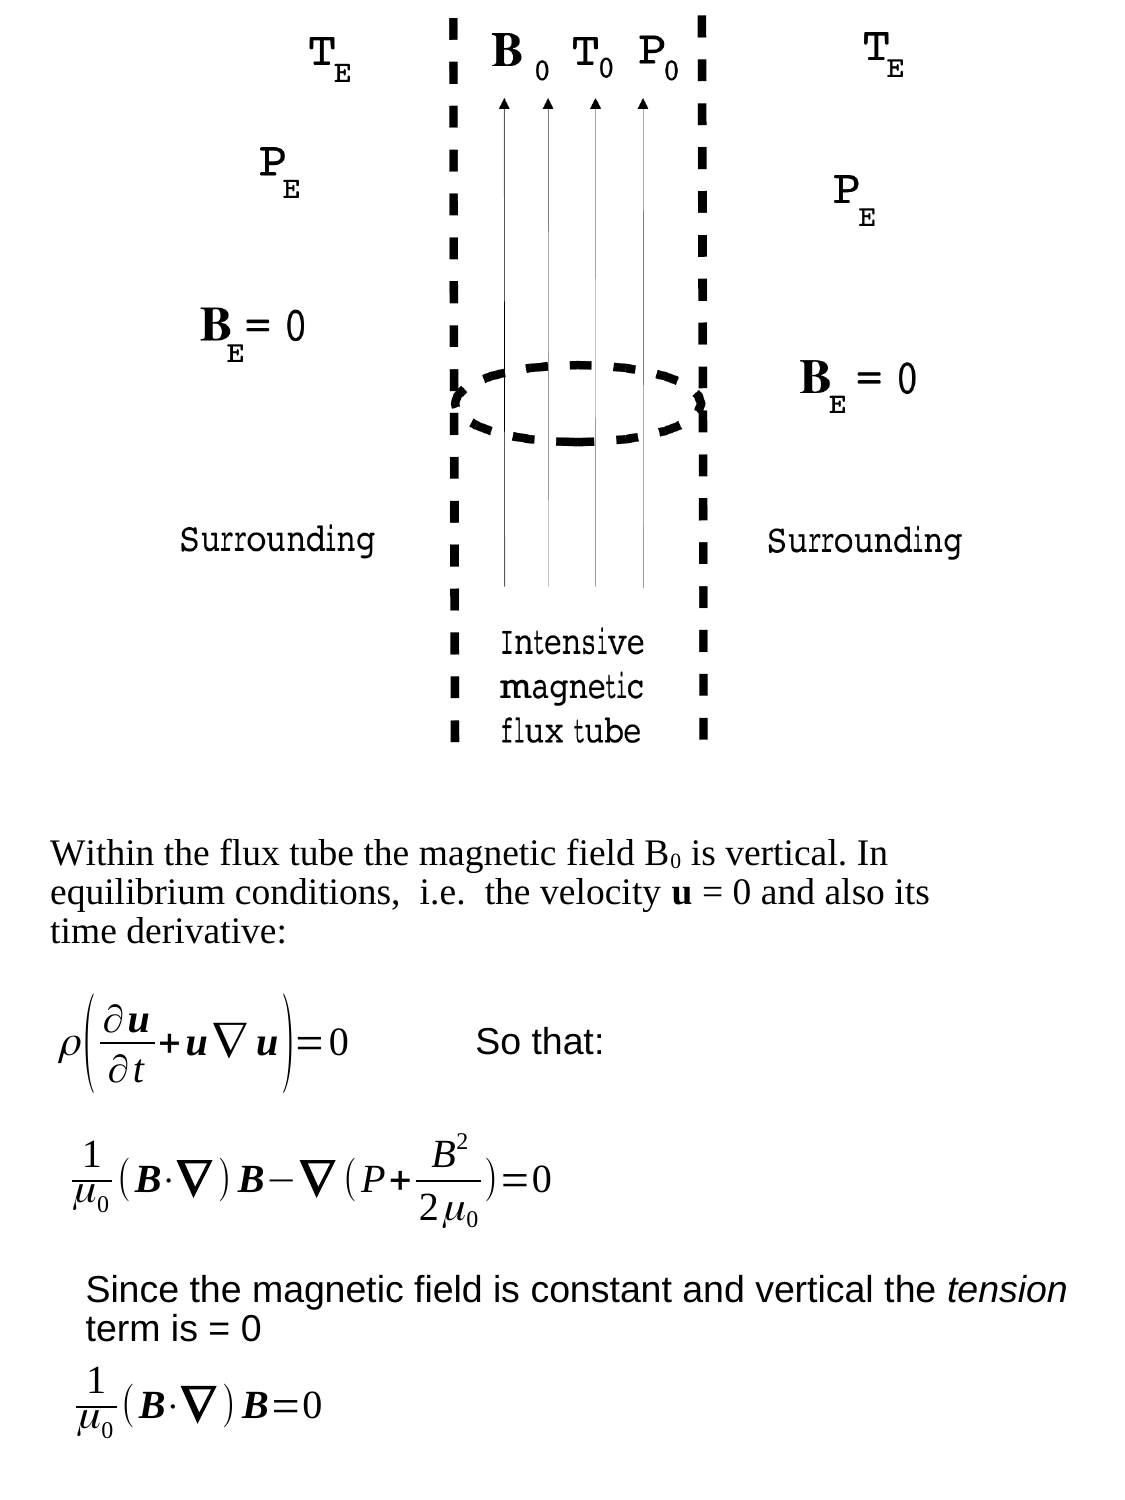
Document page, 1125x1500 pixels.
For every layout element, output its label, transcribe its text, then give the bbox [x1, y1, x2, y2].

chart [47, 992, 359, 1097]
chart [63, 1358, 334, 1444]
text_box So that: [460, 1015, 792, 1070]
picture [0, 0, 1125, 809]
chart [59, 1127, 563, 1234]
text_box Within the flux tube the magnetic field B0 is vertical. In equilibrium conditions, i.e. the velocity u = 0 and also its time derivative: [35, 826, 993, 970]
text_box Since the magnetic field is constant and vertical the tension term is = 0 [70, 1263, 1087, 1357]
